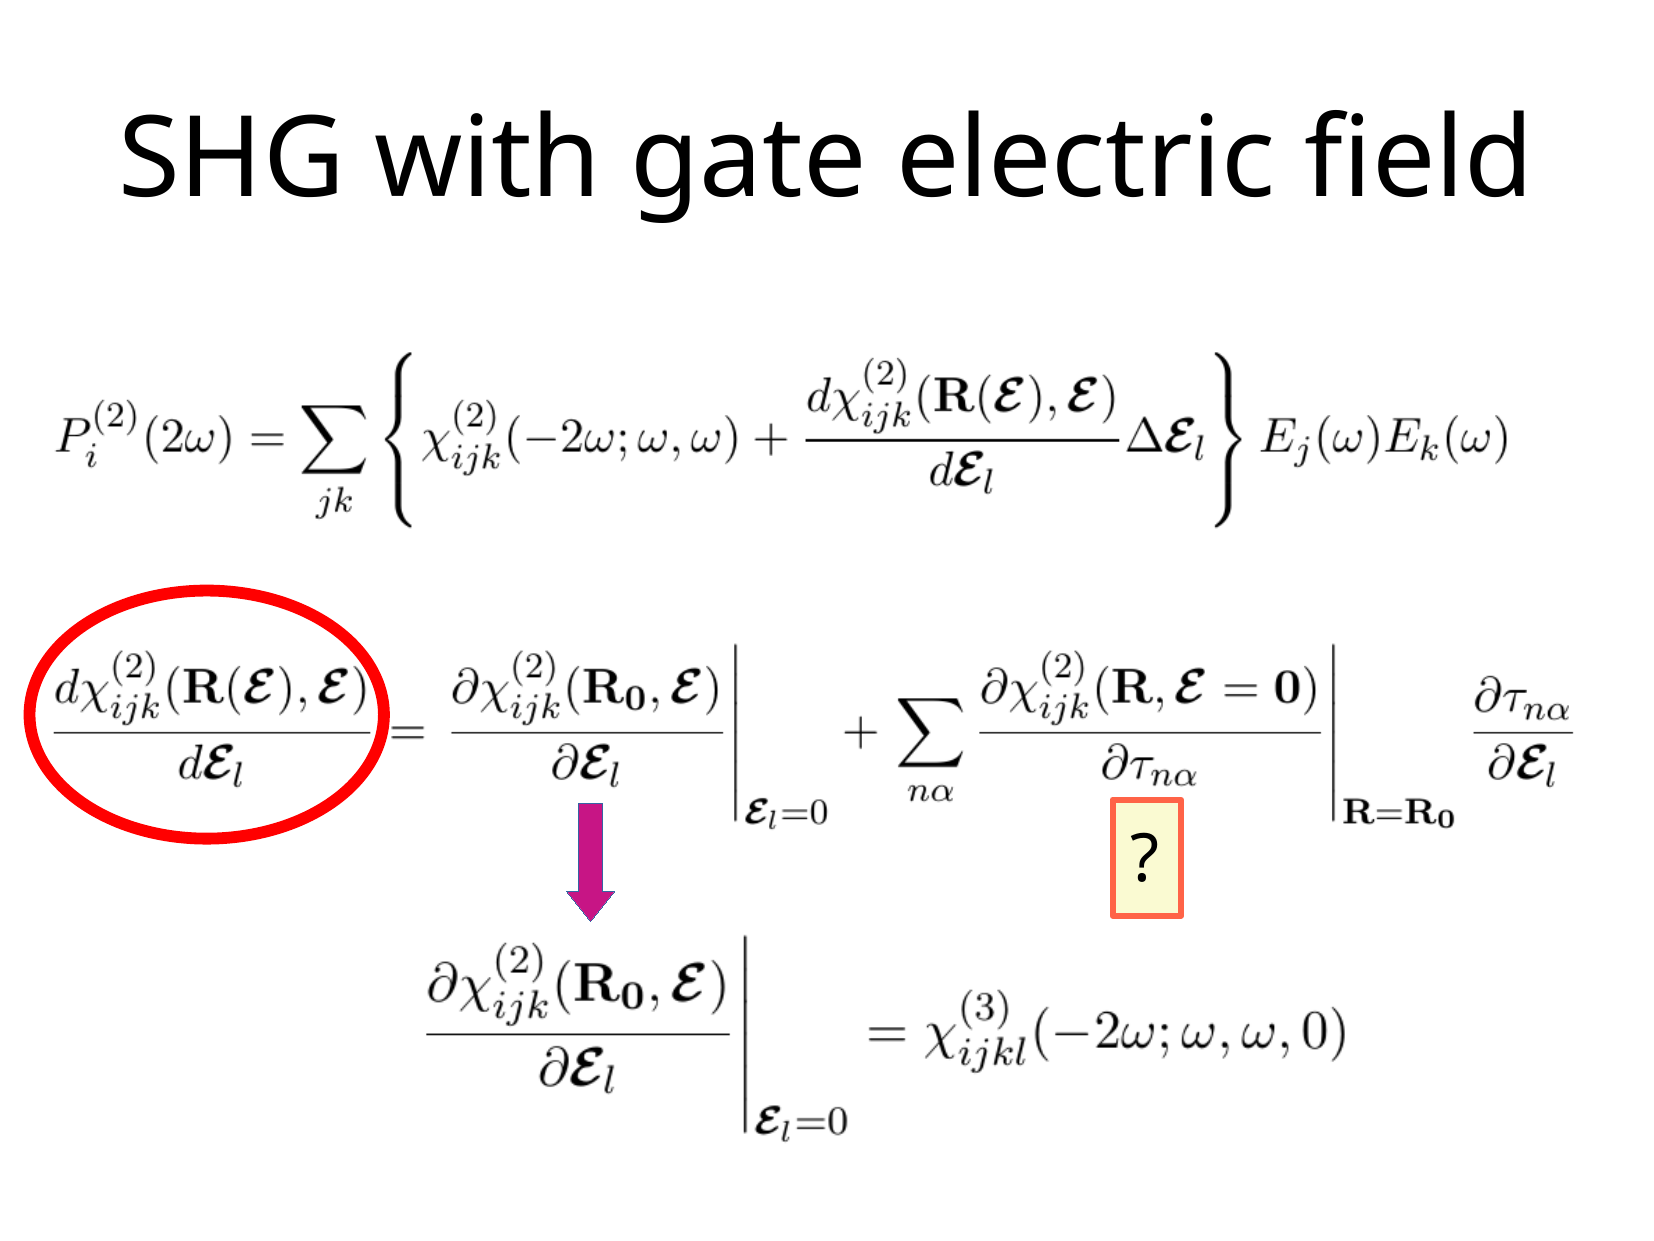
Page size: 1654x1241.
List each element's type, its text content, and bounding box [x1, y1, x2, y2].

picture [23, 340, 1533, 544]
text_box ? [1112, 799, 1182, 916]
picture [389, 915, 1370, 1159]
picture [47, 641, 377, 832]
picture [47, 780, 149, 839]
picture [47, 641, 54, 649]
picture [265, 641, 1583, 839]
title SHG with gate electric field [82, 49, 1571, 257]
text_box [566, 803, 615, 922]
